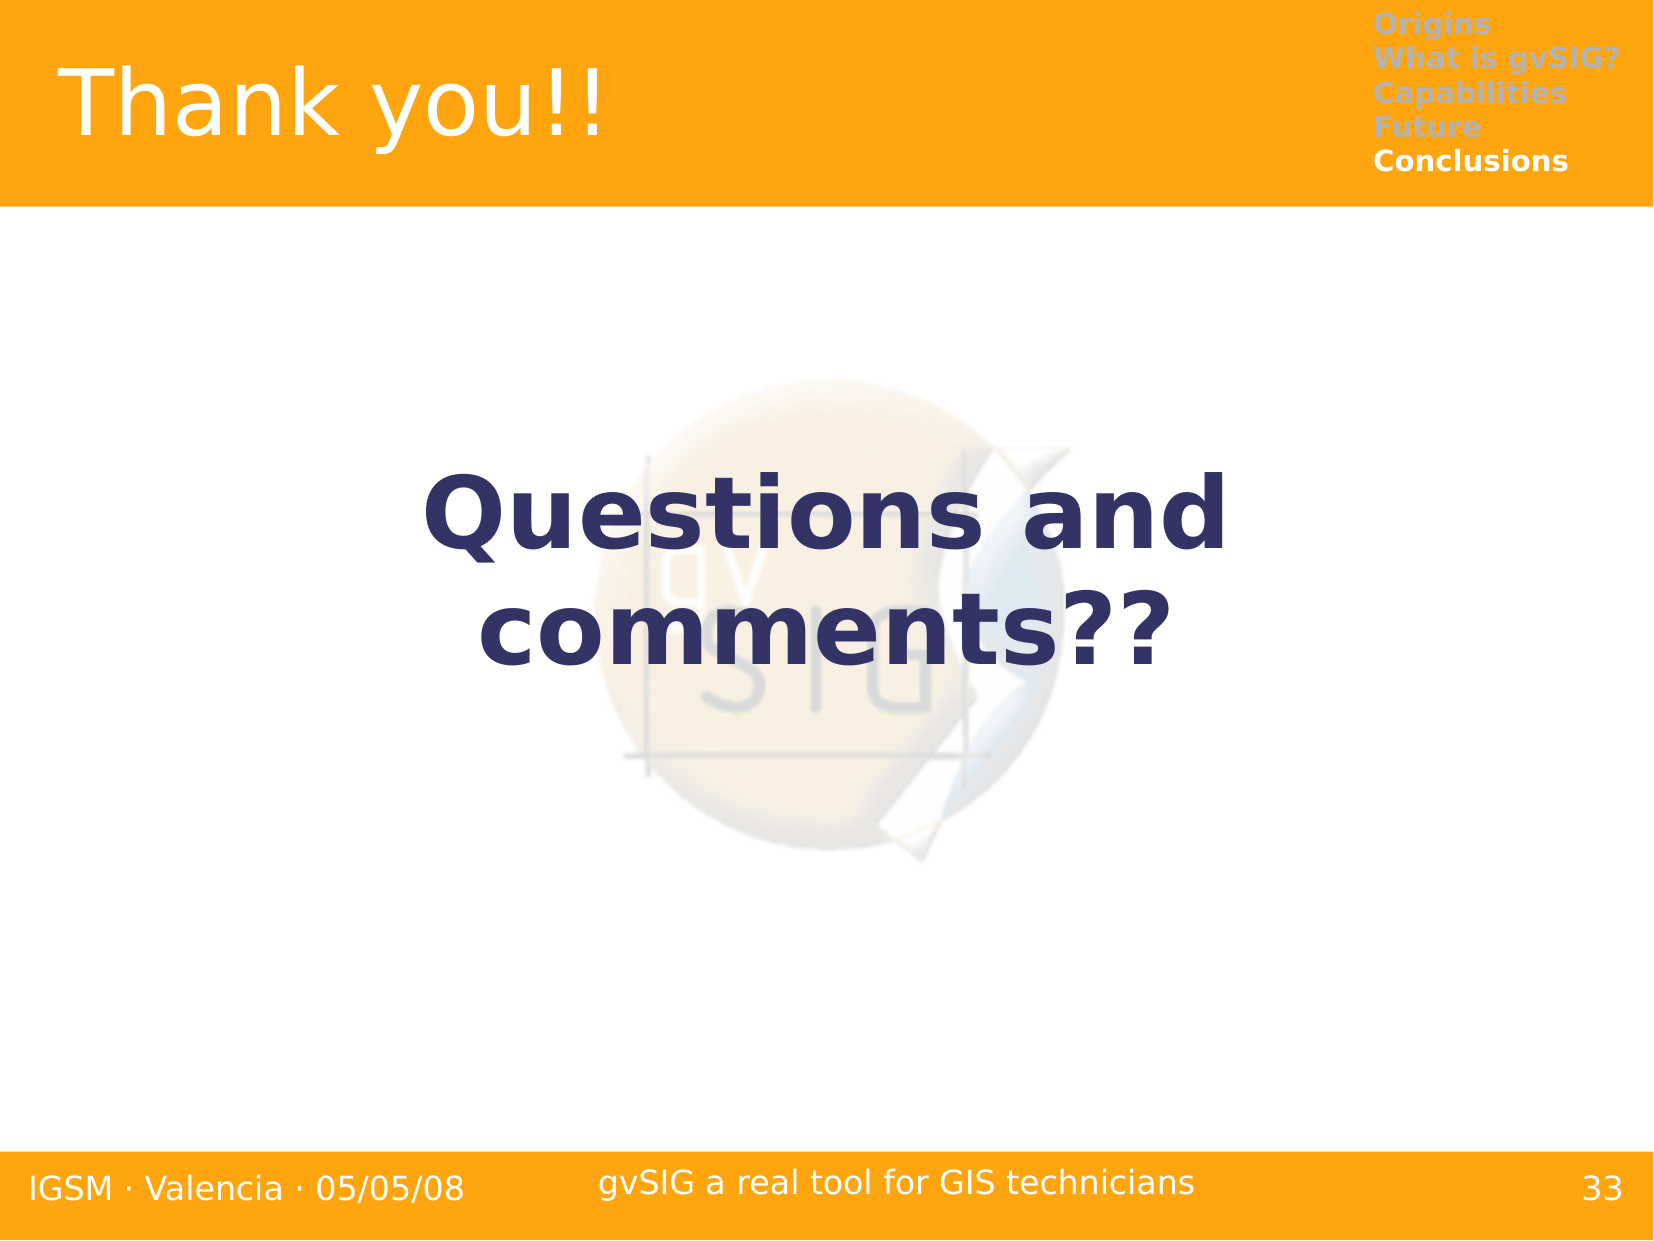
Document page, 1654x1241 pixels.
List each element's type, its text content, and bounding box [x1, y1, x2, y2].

title Thank you!! [59, 29, 1358, 178]
text_box Questions and comments?? [103, 448, 1551, 792]
text_box Origins What is gvSIG? Capabilities Future Conclusions [1358, 0, 1654, 207]
